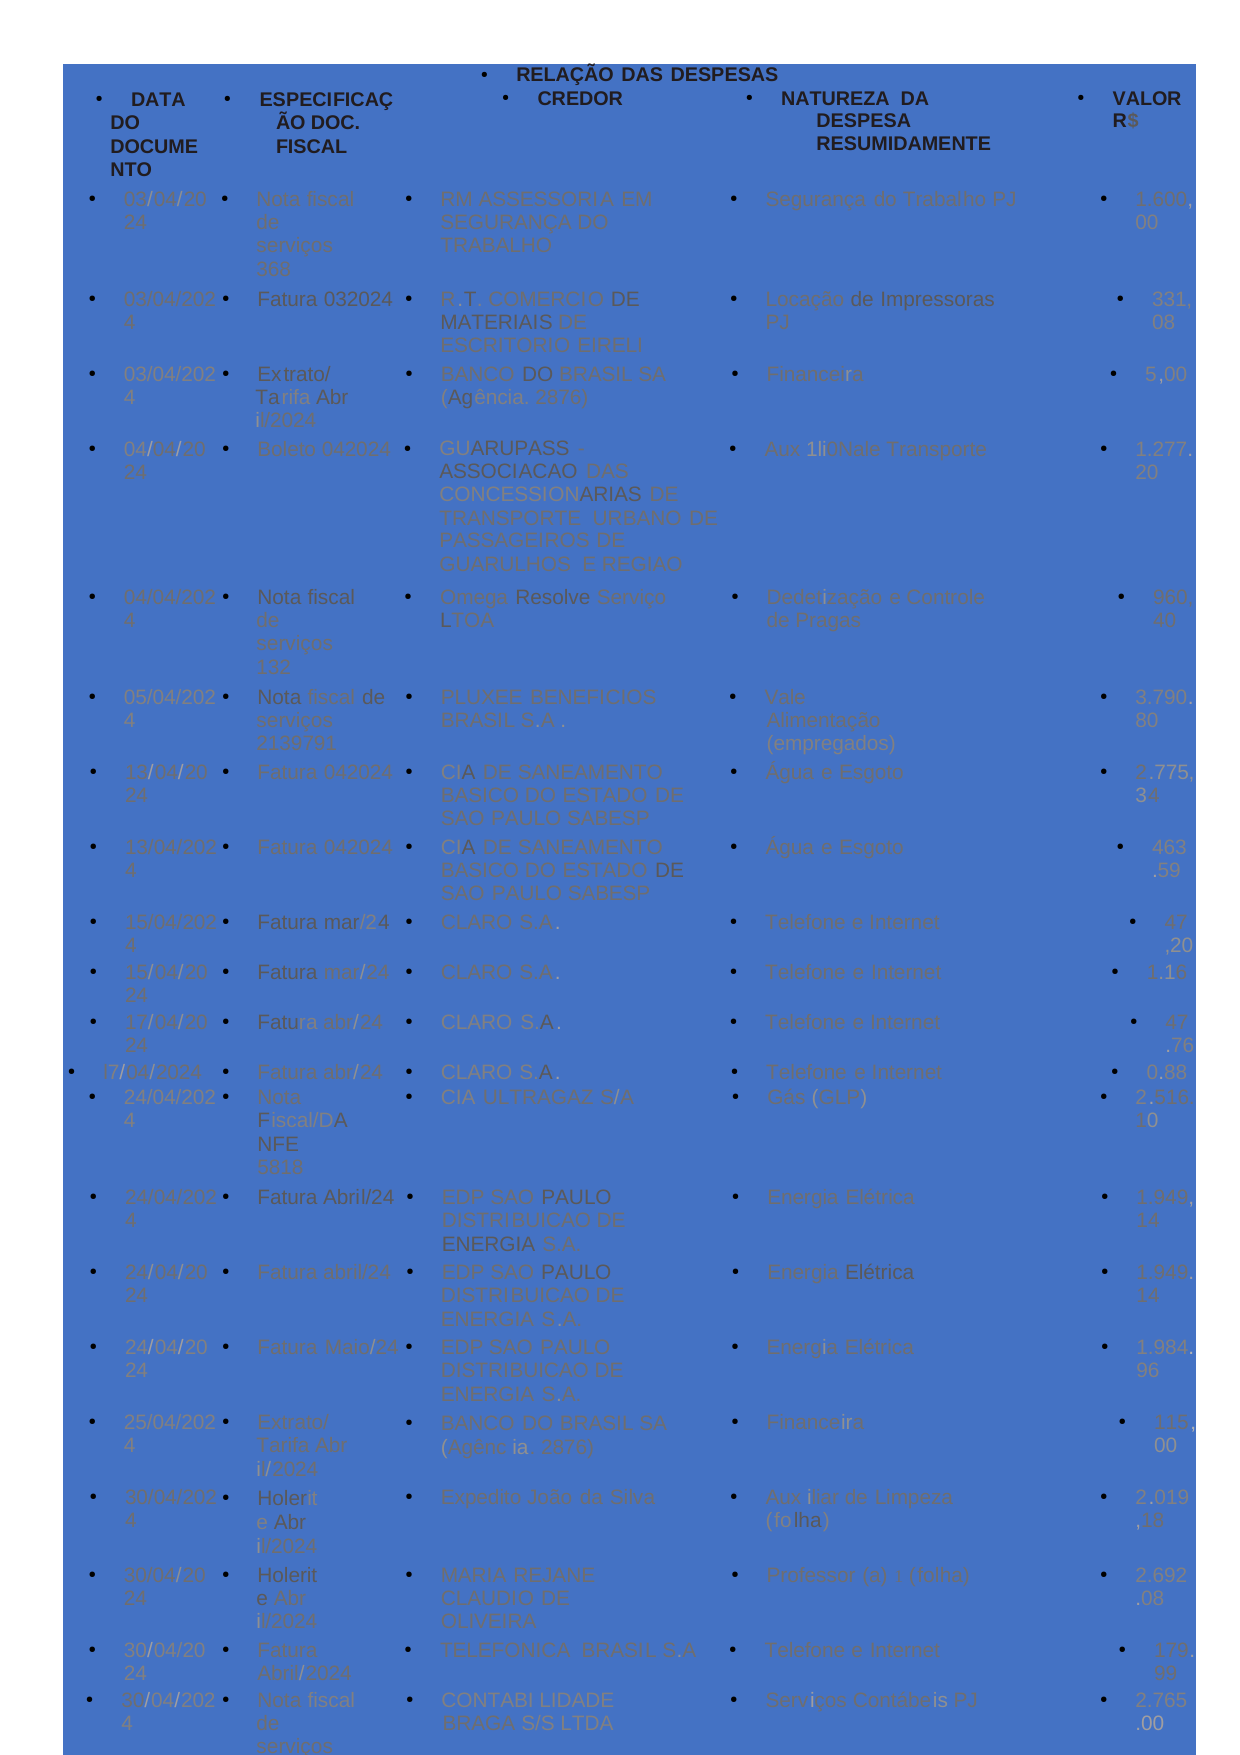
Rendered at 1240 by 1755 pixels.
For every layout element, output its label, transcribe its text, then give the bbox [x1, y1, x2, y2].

table_cell 25/04/2024 [63, 1411, 217, 1486]
table_cell 1.984.96 [1023, 1336, 1196, 1411]
table_cell Financeira [726, 362, 1023, 437]
table_cell Telefone e Internet [726, 1638, 1023, 1689]
table_cell Serviços Contábeis PJ [726, 1689, 1023, 1755]
table_cell Boleto 042024 [217, 437, 400, 586]
table_cell 2.692 .08 [1023, 1563, 1196, 1638]
table_cell CIA DE SANEAMENTO BASICO DO ESTADO DE SAO PAULO SABESP [400, 836, 726, 911]
table_cell NATUREZA DA DESPESA RESUMIDAMENTE [726, 88, 1023, 187]
table_cell 24/04/2024 [63, 1186, 217, 1261]
table_cell 3.790.80 [1023, 686, 1196, 761]
table_cell 2.775,34 [1023, 761, 1196, 836]
table_cell Expedito João da Silva [400, 1486, 726, 1563]
table_cell Energia Elétrica [726, 1261, 1023, 1336]
table_cell 30/04/2024 [63, 1689, 217, 1755]
table_cell Locação de Impressoras PJ [726, 287, 1023, 362]
table_cell R.T. COMERCIO DE MATERIAIS DE ESCRITORIO EIRELI [400, 287, 726, 362]
table_cell 1.949.14 [1023, 1261, 1196, 1336]
table_cell 0.88 [1023, 1061, 1196, 1086]
table_cell Holerite Abr il/2024 [217, 1563, 400, 1638]
table_cell 24/04/2024 [63, 1261, 217, 1336]
table_cell PLUXEE BENEFICIOS BRASIL S.A . [400, 686, 726, 761]
table_cell Omega Resolve Serviço LTOA [400, 586, 726, 686]
table_cell CIA DE SANEAMENTO BASICO DO ESTADO DE SAO PAULO SABESP [400, 761, 726, 836]
table_cell CLARO S.A. [400, 1061, 726, 1086]
table_cell 1.16 [1023, 961, 1196, 1011]
table_cell 179.99 [1023, 1638, 1196, 1689]
table_cell 2.019,18 [1023, 1486, 1196, 1563]
table_cell ESPECIFICAÇÃO DOC. FISCAL [217, 88, 400, 187]
table_cell Energia Elétrica [726, 1336, 1023, 1411]
table_header RELAÇÃO DAS DESPESAS [63, 64, 1196, 88]
table_cell 1.949,14 [1023, 1186, 1196, 1261]
table_cell Extrato/Tarifa Abr il/2024 [217, 362, 400, 437]
table_cell CONTABI LIDADE BRAGA S/S LTDA [400, 1689, 726, 1755]
table_cell Fatura 042024 [217, 836, 400, 911]
table_cell Dedetização e Controle de Pragas [726, 586, 1023, 686]
table_cell 17/04/2024 [63, 1011, 217, 1061]
table_cell 05/04/2024 [63, 686, 217, 761]
table_cell RM ASSESSORIA EM SEGURANÇA DO TRABALHO [400, 187, 726, 287]
table_cell Vale Alimentação (empregados) [726, 686, 1023, 761]
table_cell Nota fiscal de serviços 2152 [217, 1689, 400, 1755]
table_cell Segurança do Trabalho PJ [726, 187, 1023, 287]
table_cell 331,08 [1023, 287, 1196, 362]
table_cell Fatura 032024 [217, 287, 400, 362]
table_cell 30/04/2024 [63, 1486, 217, 1563]
table_cell Extrato/Tarifa Abr il/2024 [217, 1411, 400, 1486]
table_cell 1.600,00 [1023, 187, 1196, 287]
table_cell l7/04/2024 [63, 1061, 217, 1086]
table_cell Telefone e Internet [726, 1011, 1023, 1061]
table_cell 03/04/2024 [63, 362, 217, 437]
table_cell 960,40 [1023, 586, 1196, 686]
table_cell Fatura Abril/24 [217, 1186, 400, 1261]
table_cell Telefone e Internet [726, 961, 1023, 1011]
table_cell 5,00 [1023, 362, 1196, 437]
table_cell 04/04/2024 [63, 586, 217, 686]
table_cell 2.516.10 [1023, 1086, 1196, 1186]
table_cell Fatura Maio/24 [217, 1336, 400, 1411]
table_cell MARIA REJANE CLAUDIO DE OLIVEIRA [400, 1563, 726, 1638]
table_cell Fatura Abril/2024 [217, 1638, 400, 1689]
table_cell EDP SAO PAULO DISTRIBUICAO DE ENERGIA S.A. [400, 1186, 726, 1261]
table_cell Fatura abril/24 [217, 1261, 400, 1336]
table_cell Telefone e Internet [726, 1061, 1023, 1086]
table_cell Fatura abr/24 [217, 1011, 400, 1061]
table_cell GUARUPASS - ASSOCIACAO DAS CONCESSIONARIAS DE TRANSPORTE URBANO DE PASSAGEIROS DE GUARULHOS E REGIAO [400, 437, 726, 586]
table_cell 30/04/2024 [63, 1638, 217, 1689]
table_cell Holerite Abr il/2024 [217, 1486, 400, 1563]
table_cell Aux 1li0Nale Transporte [726, 437, 1023, 586]
table_cell BANCO DO BRASIL SA (Agênc ia. 2876) [400, 1411, 726, 1486]
table_cell EDP SAO PAULO DISTRIBUICAO DE ENERGIA S.A. [400, 1261, 726, 1336]
table_cell DATA DO DOCUMENTO [63, 88, 217, 187]
table_cell Nota Fiscal/DANFE 5818 [217, 1086, 400, 1186]
table_cell Fatura mar/24 [217, 961, 400, 1011]
table_cell 47 .76 [1023, 1011, 1196, 1061]
table_cell Telefone e Internet [726, 911, 1023, 961]
table_cell 2.765 .00 [1023, 1689, 1196, 1755]
table_cell 04/04/2024 [63, 437, 217, 586]
table_cell 24/04/2024 [63, 1086, 217, 1186]
table_cell CREDOR [400, 88, 726, 187]
table_cell Nota fiscal de serviços 132 [217, 586, 400, 686]
table_cell 30/04/2024 [63, 1563, 217, 1638]
table_cell CLARO S.A. [400, 1011, 726, 1061]
table_cell BANCO DO BRASIL SA (Agência. 2876) [400, 362, 726, 437]
table_cell VALOR R$ [1023, 88, 1196, 187]
table_cell Financeira [726, 1411, 1023, 1486]
table_cell 24/04/2024 [63, 1336, 217, 1411]
table_cell CLARO S.A. [400, 961, 726, 1011]
table_cell Fatura abr/24 [217, 1061, 400, 1086]
table_cell 115,00 [1023, 1411, 1196, 1486]
table_cell CIA ULTRAGAZ S/A [400, 1086, 726, 1186]
table_cell Fatura mar/24 [217, 911, 400, 961]
table_cell Nota fiscal de serviços 2139791 [217, 686, 400, 761]
table_cell Professor (a) 1 (folha) [726, 1563, 1023, 1638]
table_cell TELEFONICA BRASIL S.A [400, 1638, 726, 1689]
table_cell 13/04/2024 [63, 836, 217, 911]
table_cell EDP SAO PAULO DISTRIBUICAO DE ENERGIA S.A. [400, 1336, 726, 1411]
table_cell 47 ,20 [1023, 911, 1196, 961]
table_cell Água e Esgoto [726, 836, 1023, 911]
table_cell 463 .59 [1023, 836, 1196, 911]
table_cell Energia Elétrica [726, 1186, 1023, 1261]
table_cell Fatura 042024 [217, 761, 400, 836]
table_cell Gás (GLP) [726, 1086, 1023, 1186]
table_cell 03/04/2024 [63, 187, 217, 287]
table_cell Nota fiscal de serviços 368 [217, 187, 400, 287]
table_cell 13/04/2024 [63, 761, 217, 836]
table_cell 1.277.20 [1023, 437, 1196, 586]
table_cell 15/04/2024 [63, 961, 217, 1011]
table_cell Aux iliar de Limpeza (folha) [726, 1486, 1023, 1563]
table_cell 03/04/2024 [63, 287, 217, 362]
table_cell Água e Esgoto [726, 761, 1023, 836]
table_cell CLARO S.A. [400, 911, 726, 961]
table_cell 15/04/2024 [63, 911, 217, 961]
